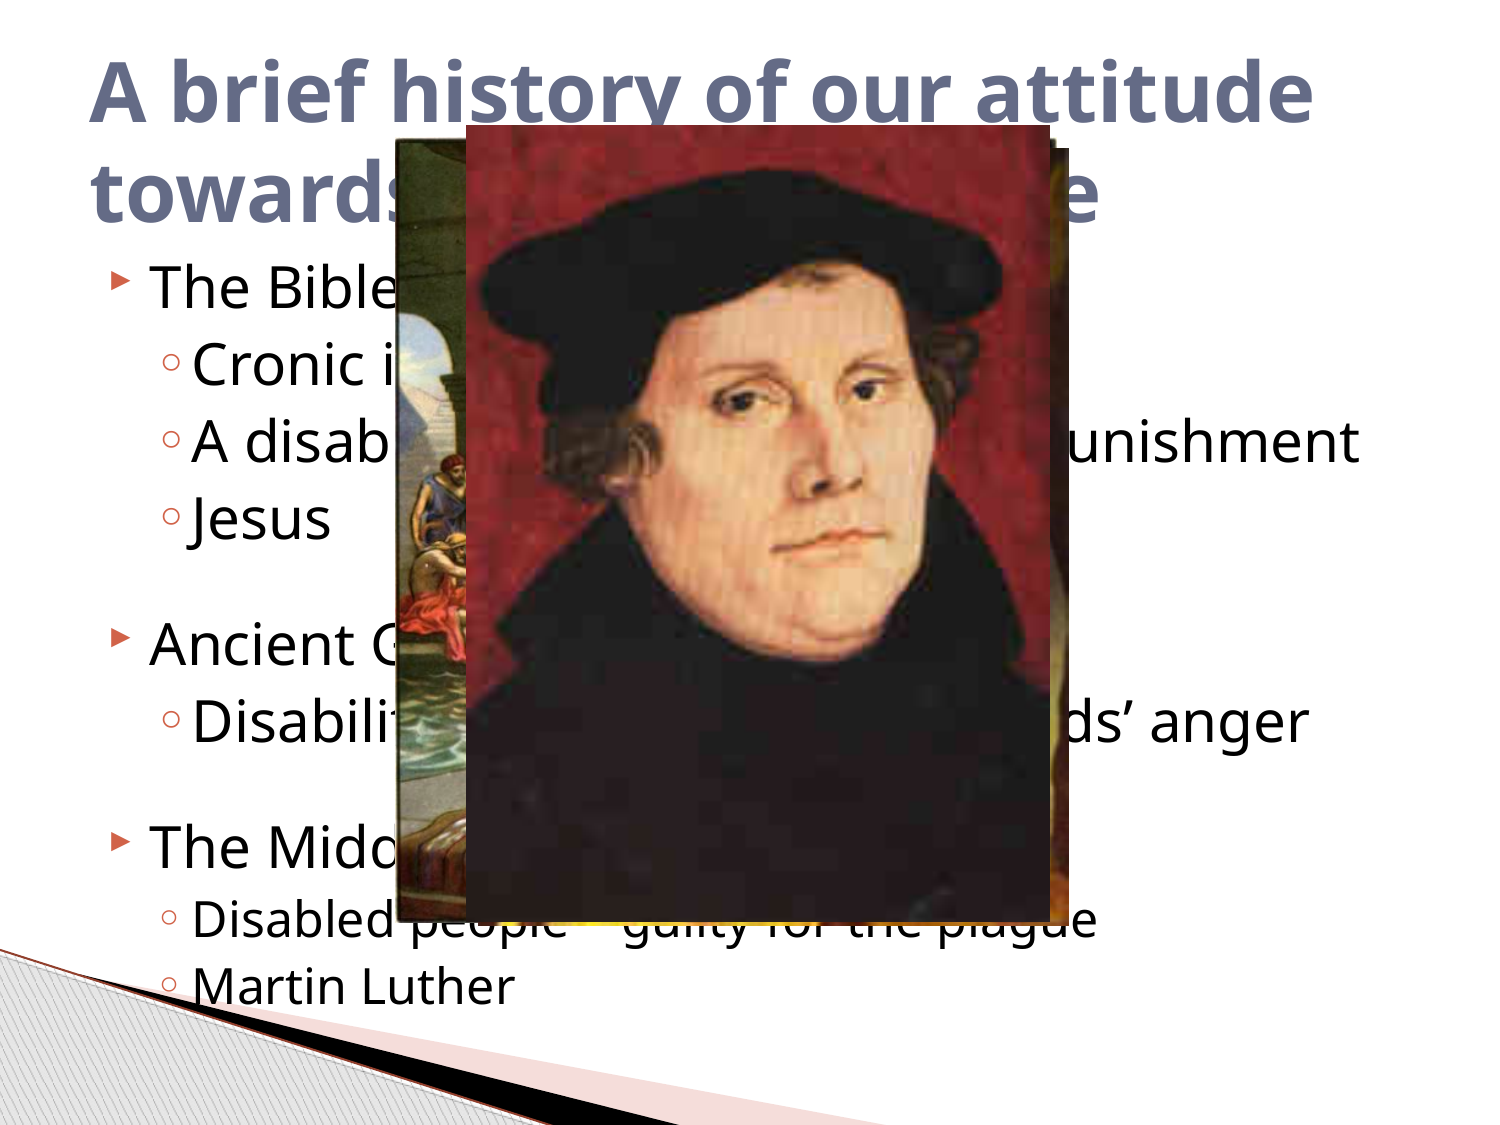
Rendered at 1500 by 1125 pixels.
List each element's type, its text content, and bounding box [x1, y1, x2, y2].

title A brief history of our attitude towards disabled people [75, 45, 1425, 233]
picture [395, 125, 1069, 926]
list The Bible: Cronic illnesses sin A disability a test and God’s punishment Jesus Ancient Greece: Disabilities expressions of gods’ anger The Middle Ages: Disabled people – guilty for the plague Martin Luther [75, 242, 1500, 986]
